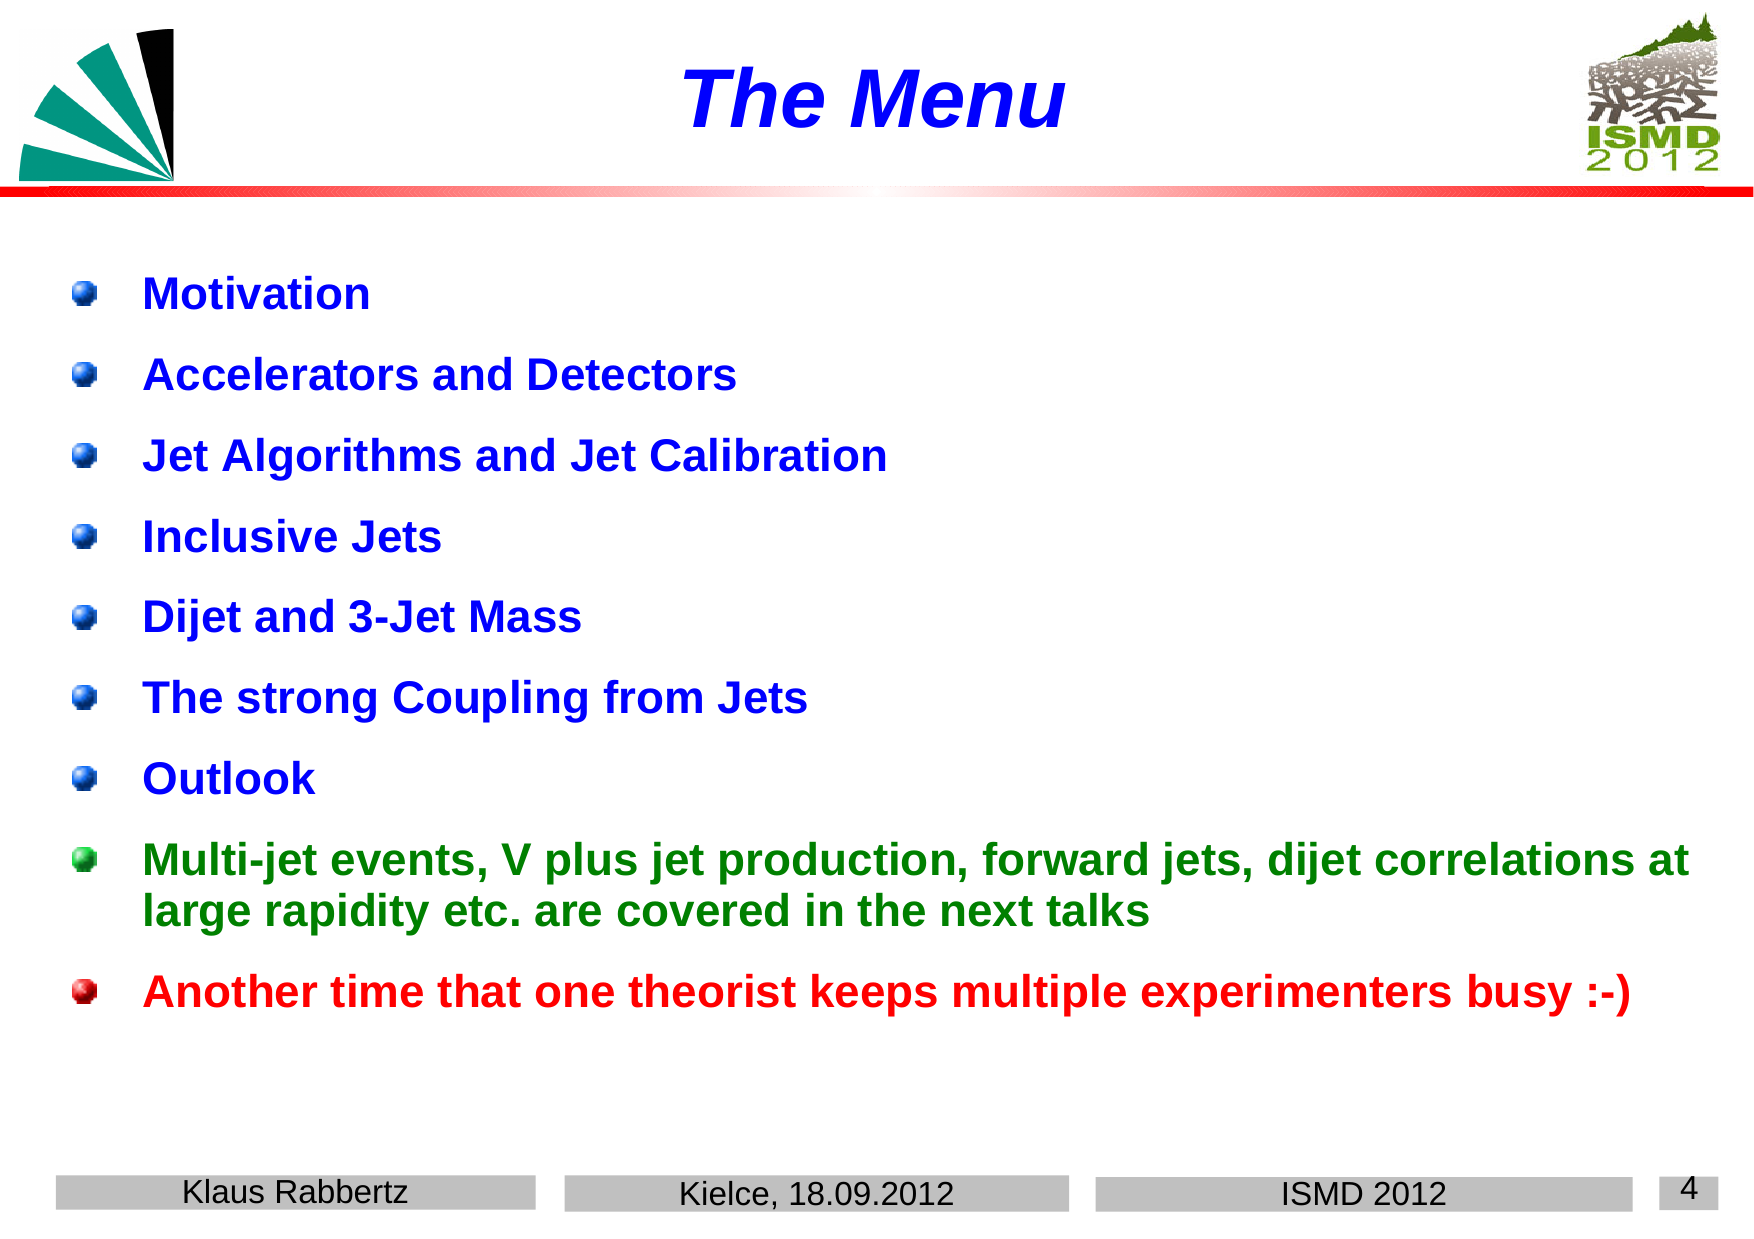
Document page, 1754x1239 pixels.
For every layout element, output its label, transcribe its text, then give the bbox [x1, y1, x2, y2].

picture [1579, 5, 1727, 177]
title The Menu [220, 16, 1525, 182]
list Motivation Accelerators and Detectors Jet Algorithms and Jet Calibration Inclusive Jets Dijet and 3-Jet Mass The strong Coupling from Jets Outlook Multi-jet events, V plus jet production, forward jets, dijet correlations at large rapidity etc. are covered in the next talks Another time that one theorist keeps multiple experimenters busy :-) [60, 268, 1694, 1080]
picture [19, 29, 174, 183]
